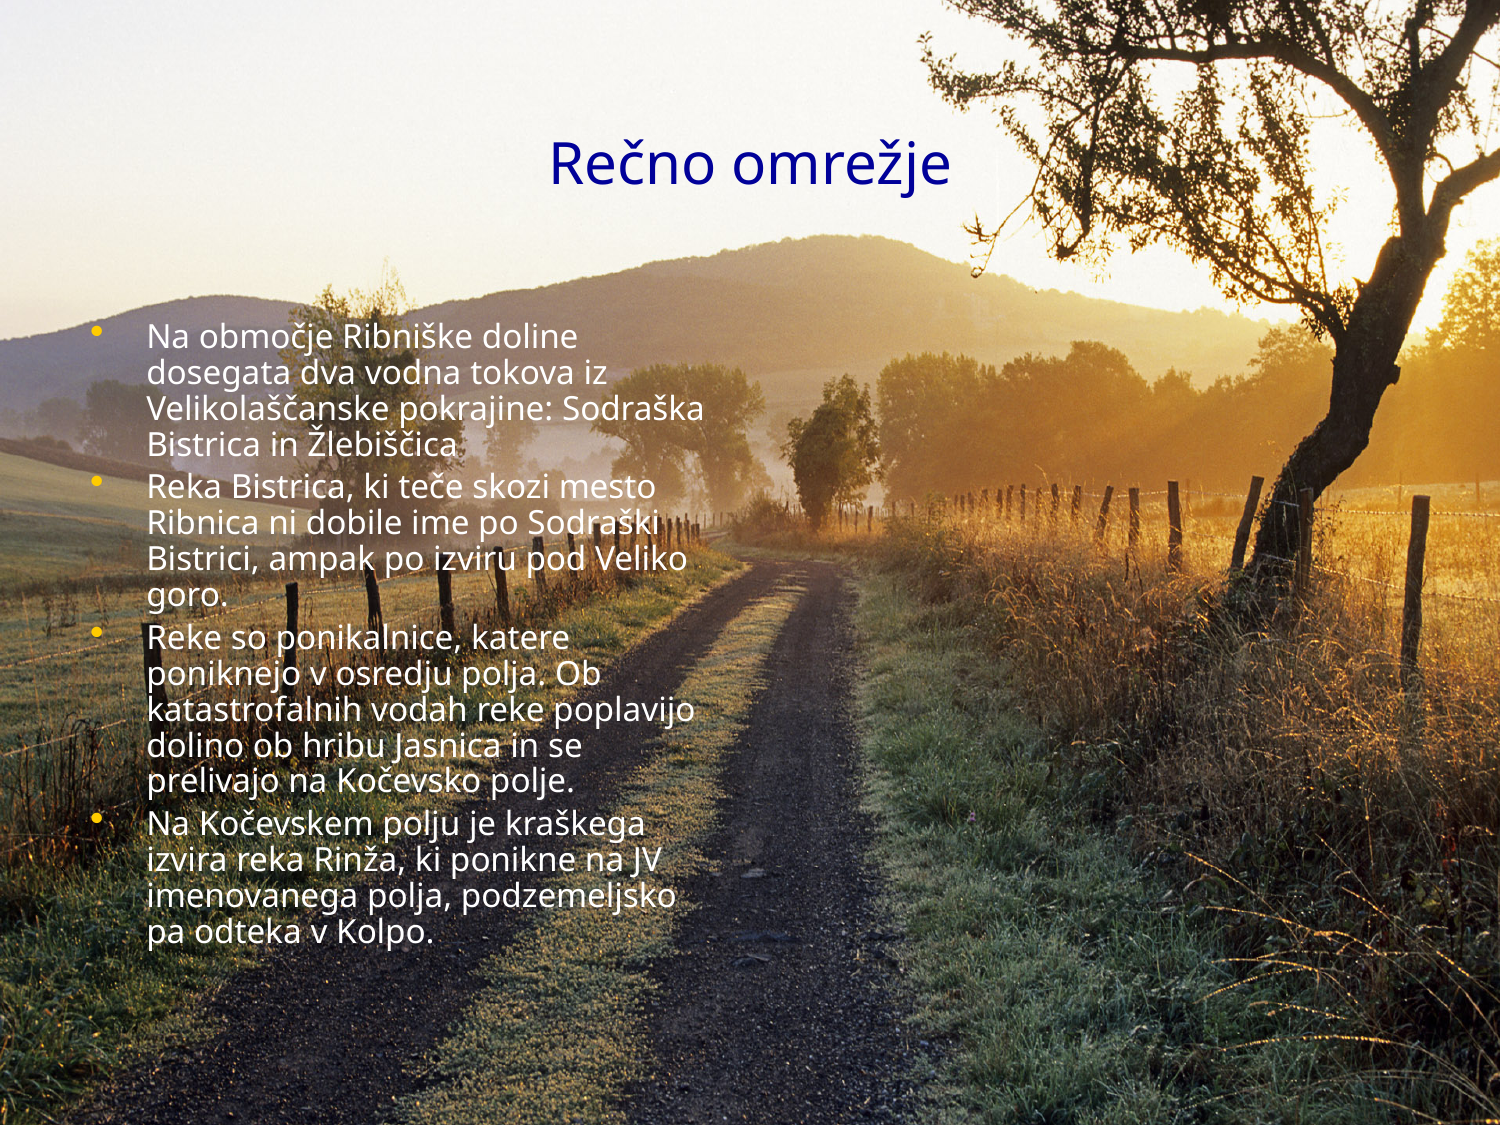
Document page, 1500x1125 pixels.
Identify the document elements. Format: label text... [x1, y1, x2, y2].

picture [0, 0, 1500, 1125]
title Rečno omrežje [75, 47, 1425, 275]
list Na območje Ribniške doline dosegata dva vodna tokova iz Velikolaščanske pokrajine: Sodraška Bistrica in Žlebiščica Reka Bistrica, ki teče skozi mesto Ribnica ni dobile ime po Sodraški Bistrici, ampak po izviru pod Veliko goro. Reke so ponikalnice, katere poniknejo v osredju polja. Ob katastrofalnih vodah reke poplavijo dolino ob hribu Jasnica in se prelivajo na Kočevsko polje. Na Kočevskem polju je kraškega izvira reka Rinža, ki ponikne na JV imenovanega polja, podzemeljsko pa odteka v Kolpo. [75, 312, 738, 988]
